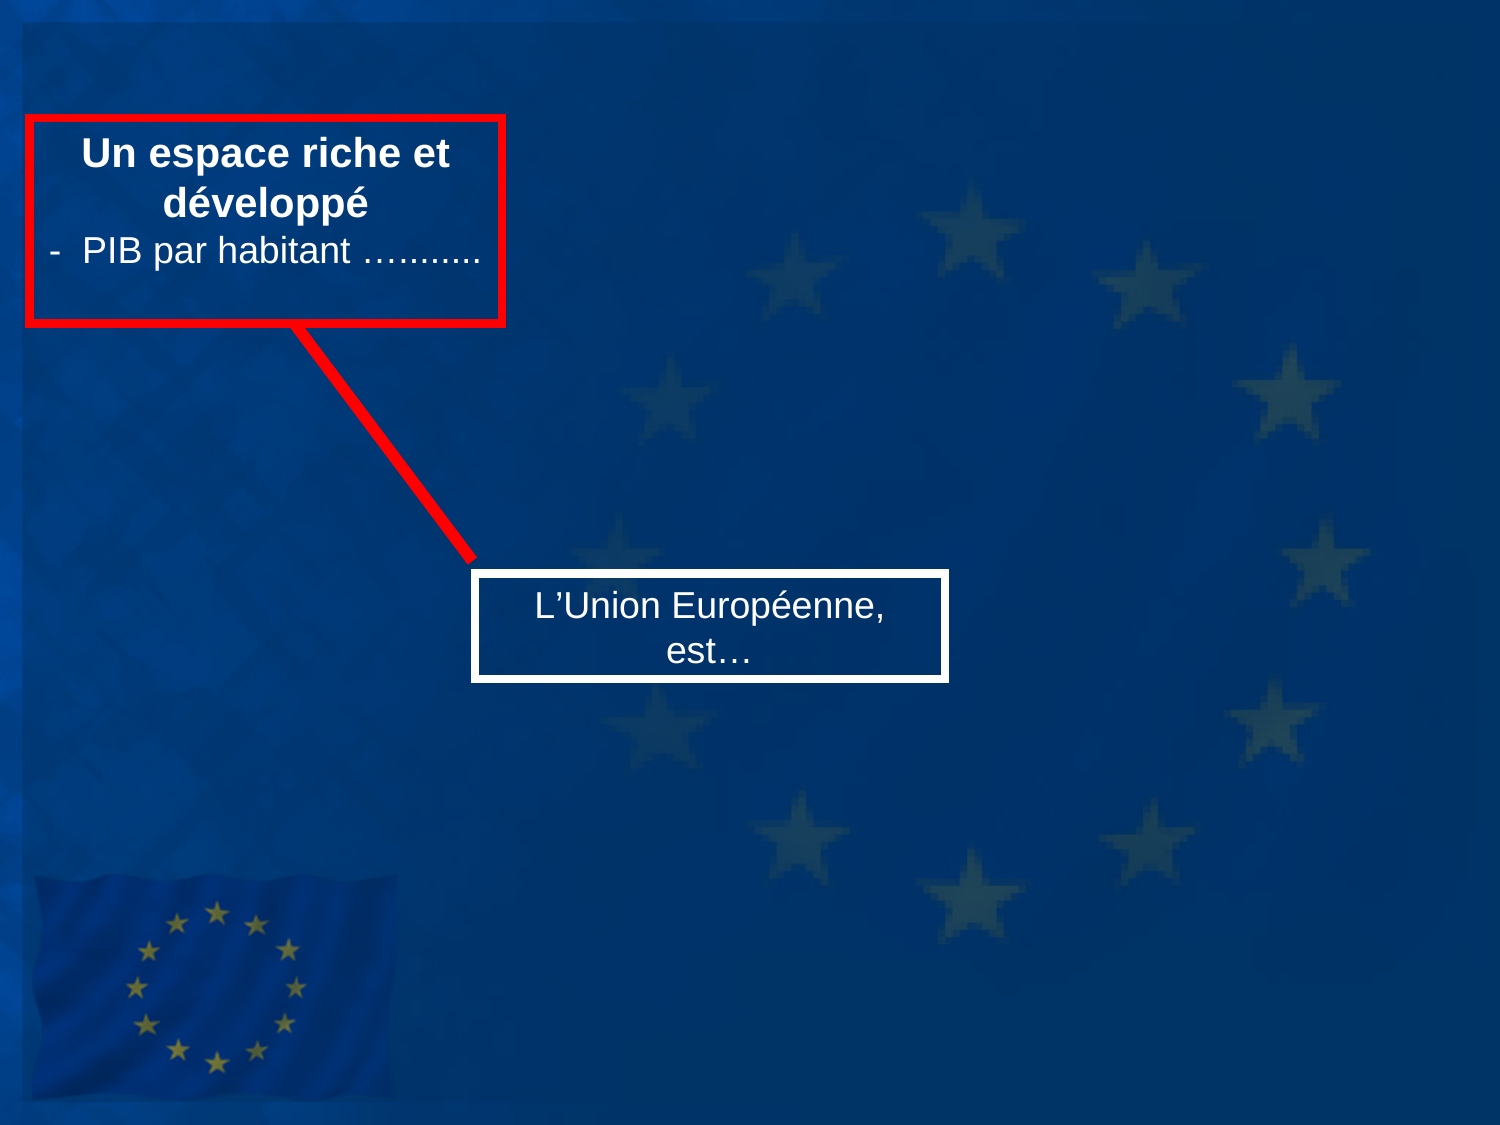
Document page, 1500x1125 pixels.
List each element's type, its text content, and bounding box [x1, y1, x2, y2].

text_box Un espace riche et développé - PIB par habitant …........ [29, 118, 503, 324]
picture [0, 0, 1500, 1125]
text_box L’Union Européenne, est… [474, 573, 945, 680]
